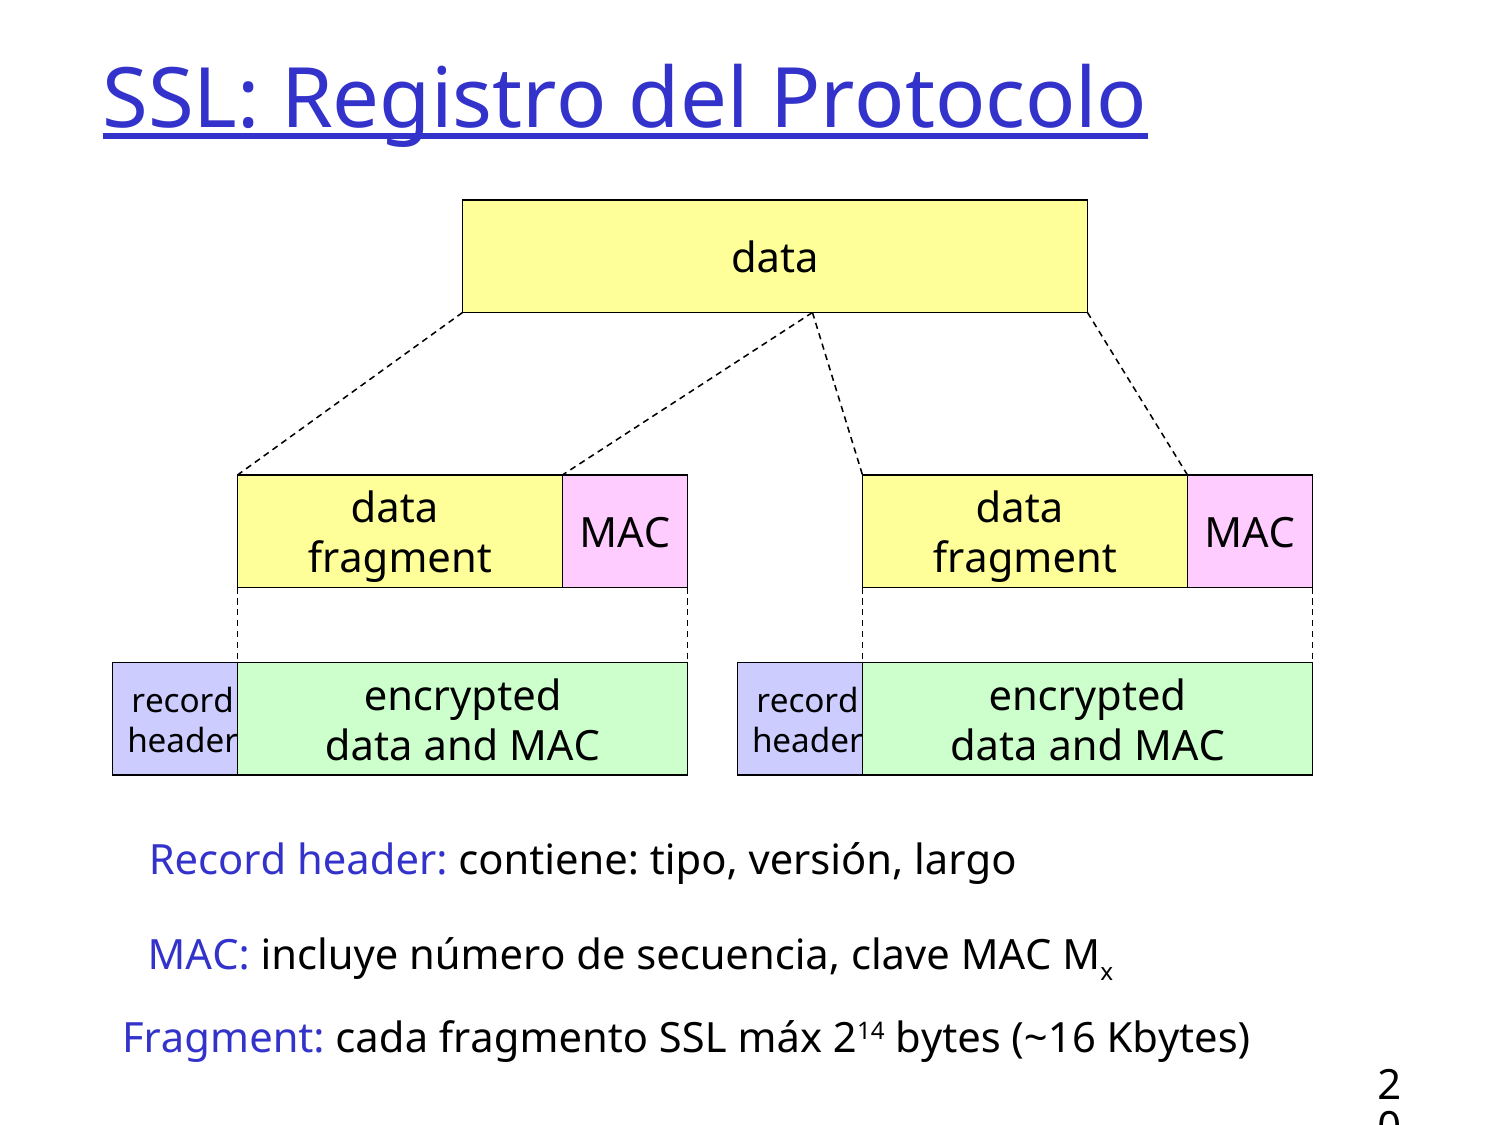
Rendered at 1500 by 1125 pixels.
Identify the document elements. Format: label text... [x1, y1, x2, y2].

text_box data fragment [862, 474, 1187, 588]
title SSL: Registro del Protocolo [87, 0, 1363, 188]
text_box Fragment: cada fragmento SSL máx 214 bytes (~16 Kbytes) [107, 1002, 1266, 1069]
text_box encrypted data and MAC [238, 662, 688, 775]
text_box MAC [1187, 474, 1313, 588]
text_box data [462, 199, 1088, 313]
text_box record header [737, 662, 863, 775]
text_box data fragment [237, 474, 562, 588]
text_box MAC [562, 474, 688, 588]
text_box MAC: incluye número de secuencia, clave MAC Mx [132, 920, 1129, 993]
text_box encrypted data and MAC [863, 662, 1313, 775]
text_box Record header: contiene: tipo, versión, largo [133, 825, 1043, 891]
text_box record header [112, 662, 238, 775]
